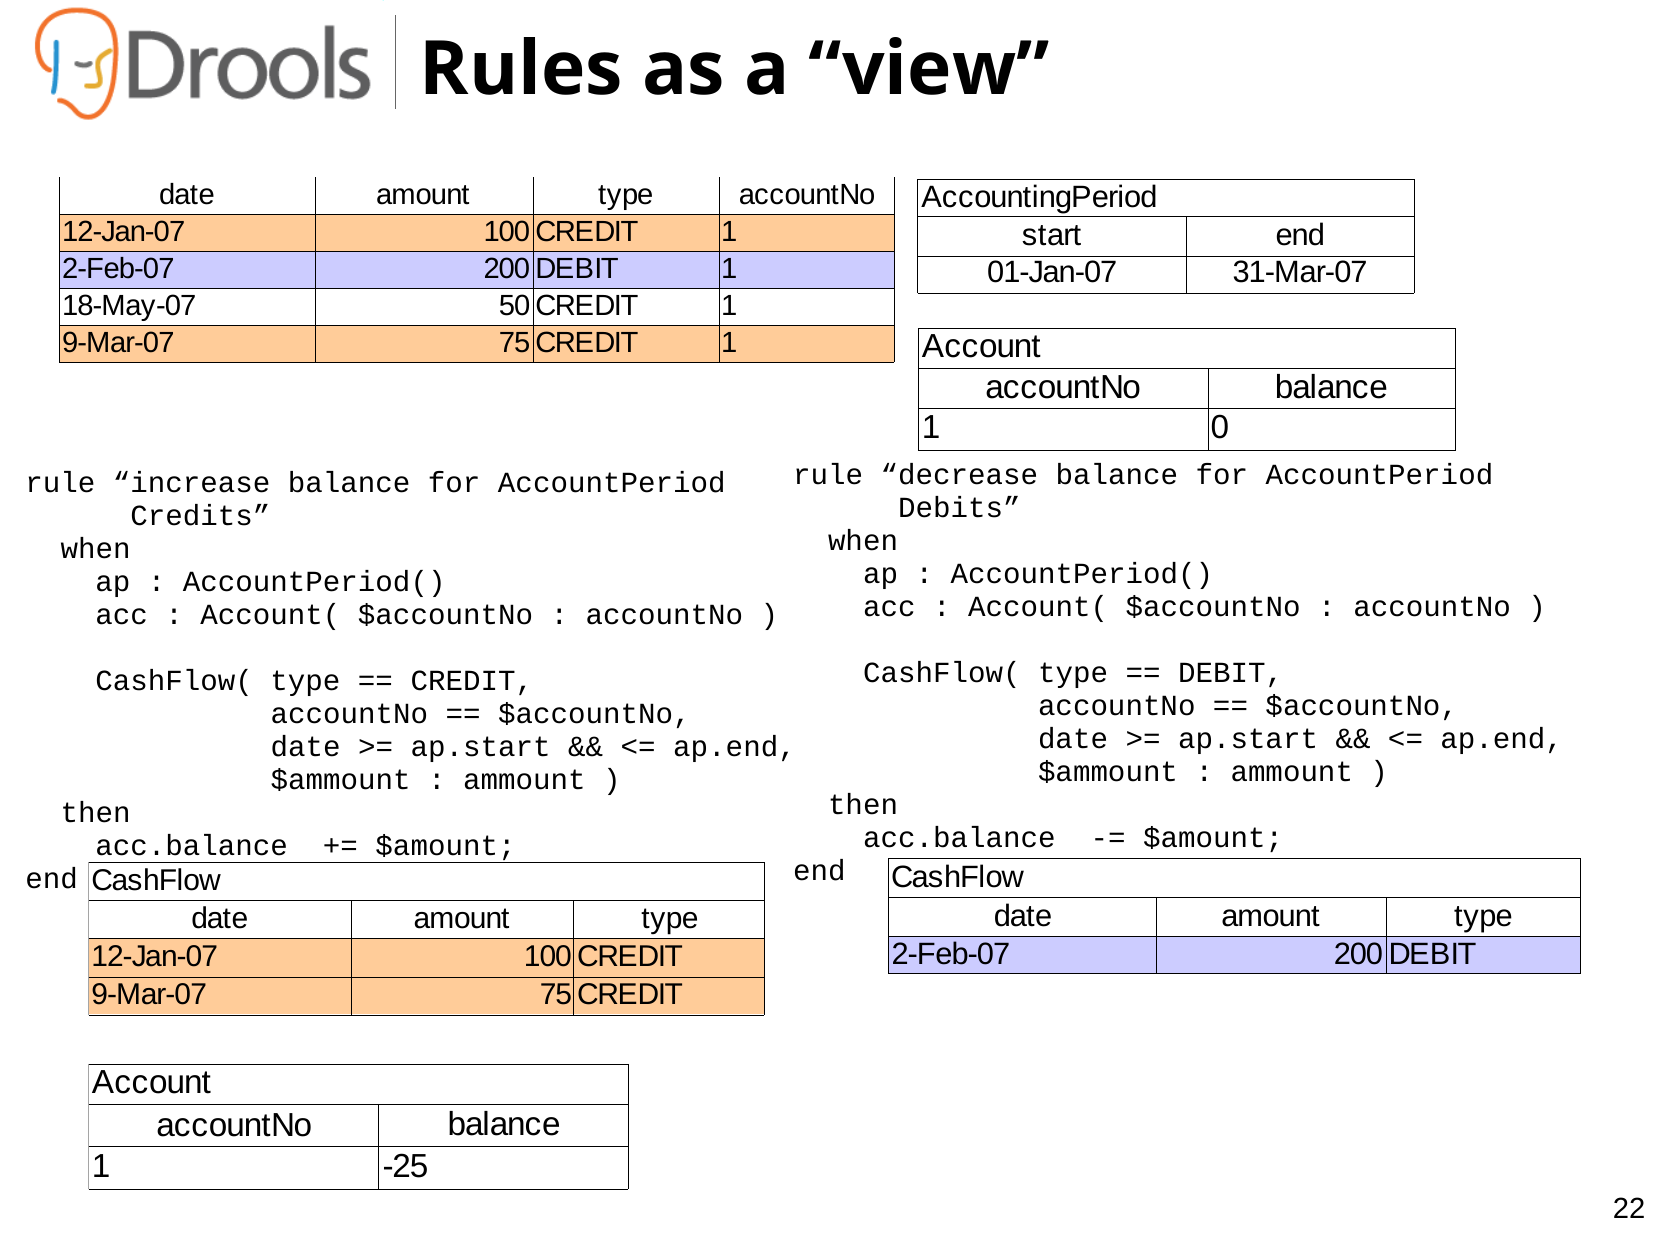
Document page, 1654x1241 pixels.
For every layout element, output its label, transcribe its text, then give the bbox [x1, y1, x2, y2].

chart [88, 862, 768, 1191]
chart [59, 177, 897, 402]
chart [885, 856, 1584, 1093]
text_box rule “increase balance for AccountPeriod Credits” when ap : AccountPeriod() acc : Account( $accountNo : accountNo ) CashFlow( type == CREDIT, accountNo == $accountNo, date >= ap.start && <= ap.end, $ammount : ammount ) then acc.balance += $amount; end [10, 460, 885, 882]
picture [29, 0, 384, 126]
chart [915, 177, 1418, 296]
text_box rule “decrease balance for AccountPeriod Debits” when ap : AccountPeriod() acc : Account( $accountNo : accountNo ) CashFlow( type == DEBIT, accountNo == $accountNo, date >= ap.start && <= ap.end, $ammount : ammount ) then acc.balance -= $amount; end [778, 453, 1654, 875]
chart [915, 324, 1459, 453]
title Rules as a “view” [419, 5, 1630, 125]
